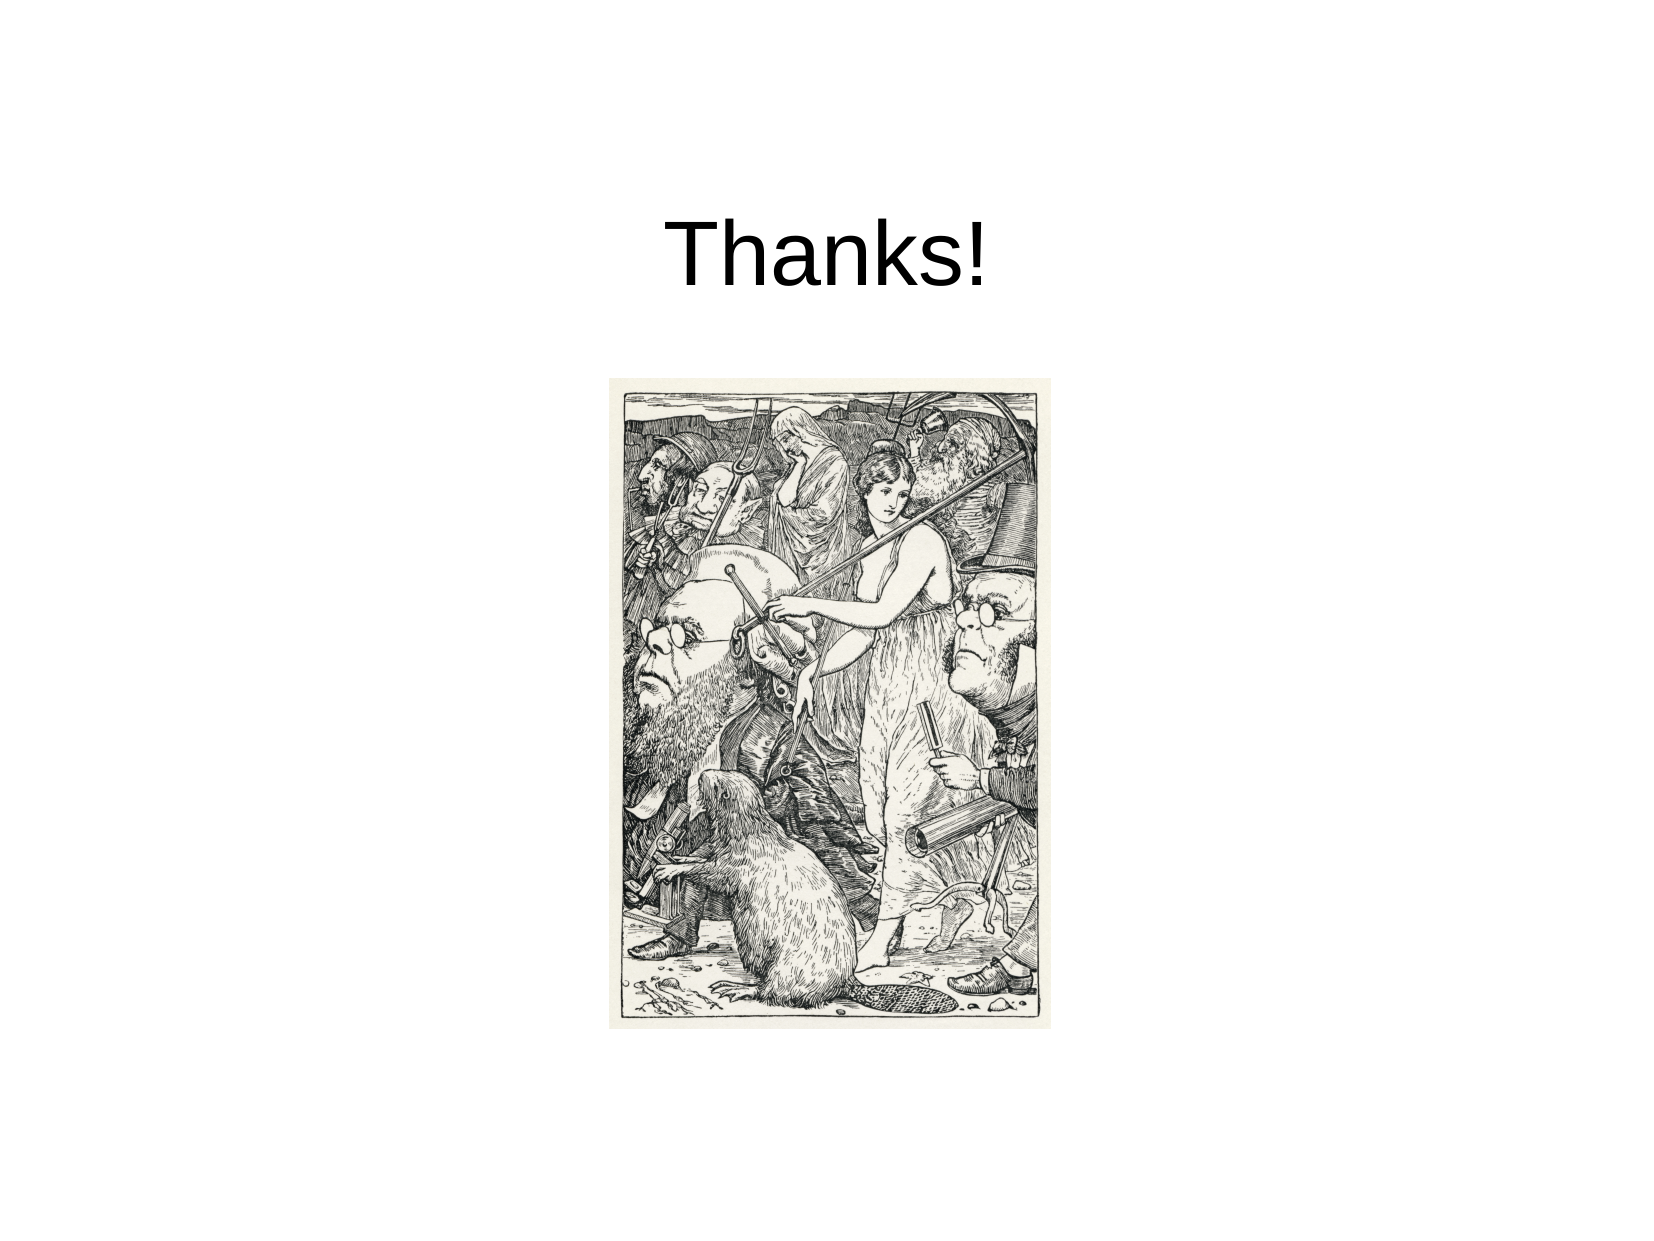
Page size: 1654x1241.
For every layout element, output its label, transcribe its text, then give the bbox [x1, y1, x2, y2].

title Thanks! [82, 149, 1571, 357]
picture [609, 378, 1051, 1029]
